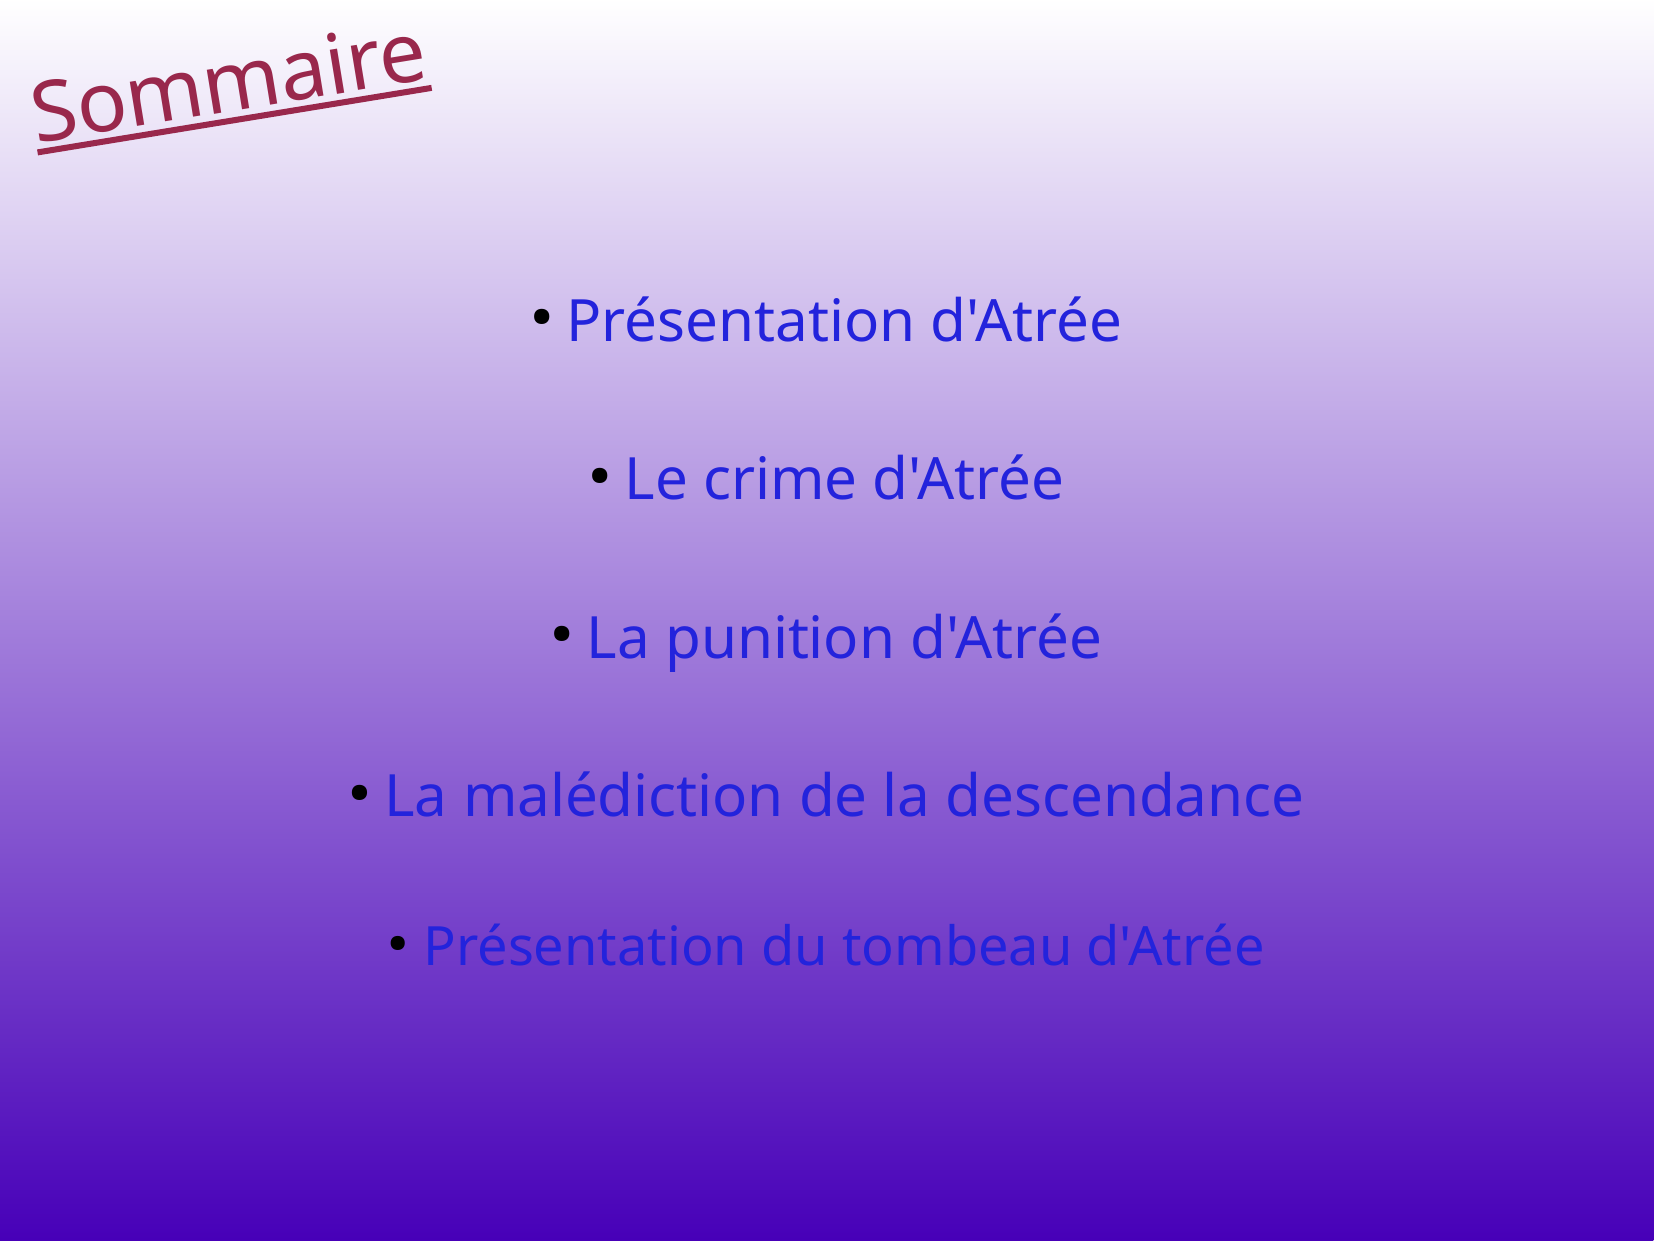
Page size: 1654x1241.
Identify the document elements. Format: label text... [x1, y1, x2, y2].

text_box Sommaire [0, 0, 993, 164]
text_box Présentation d'Atrée Le crime d'Atrée La punition d'Atrée La malédiction de la descendance Présentation du tombeau d'Atrée [11, 271, 1642, 1009]
